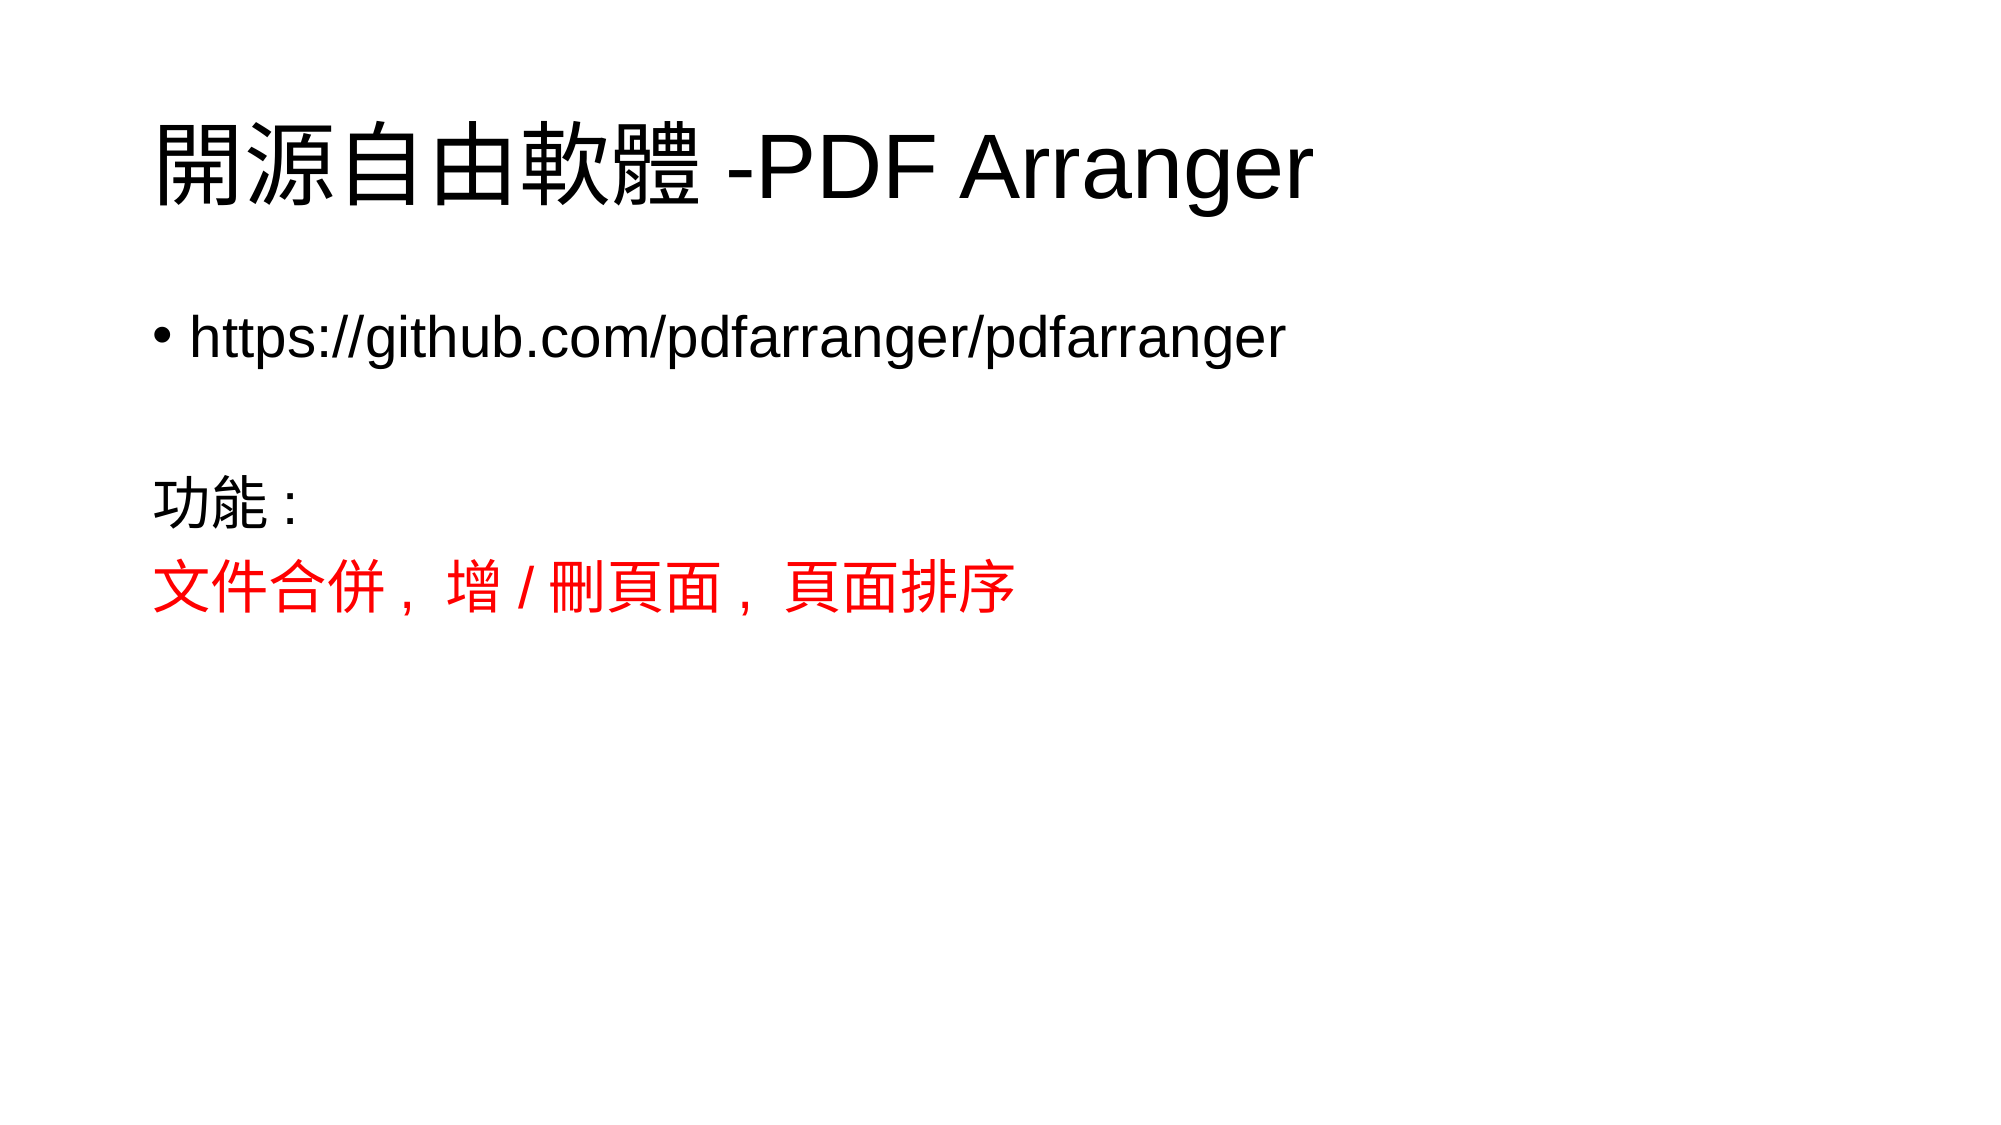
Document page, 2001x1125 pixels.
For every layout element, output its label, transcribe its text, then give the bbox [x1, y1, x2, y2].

list https://github.com/pdfarranger/pdfarranger 功能: 文件合併, 增/刪頁面, 頁面排序 [137, 299, 1863, 1014]
title 開源自由軟體-PDF Arranger [137, 59, 1863, 278]
